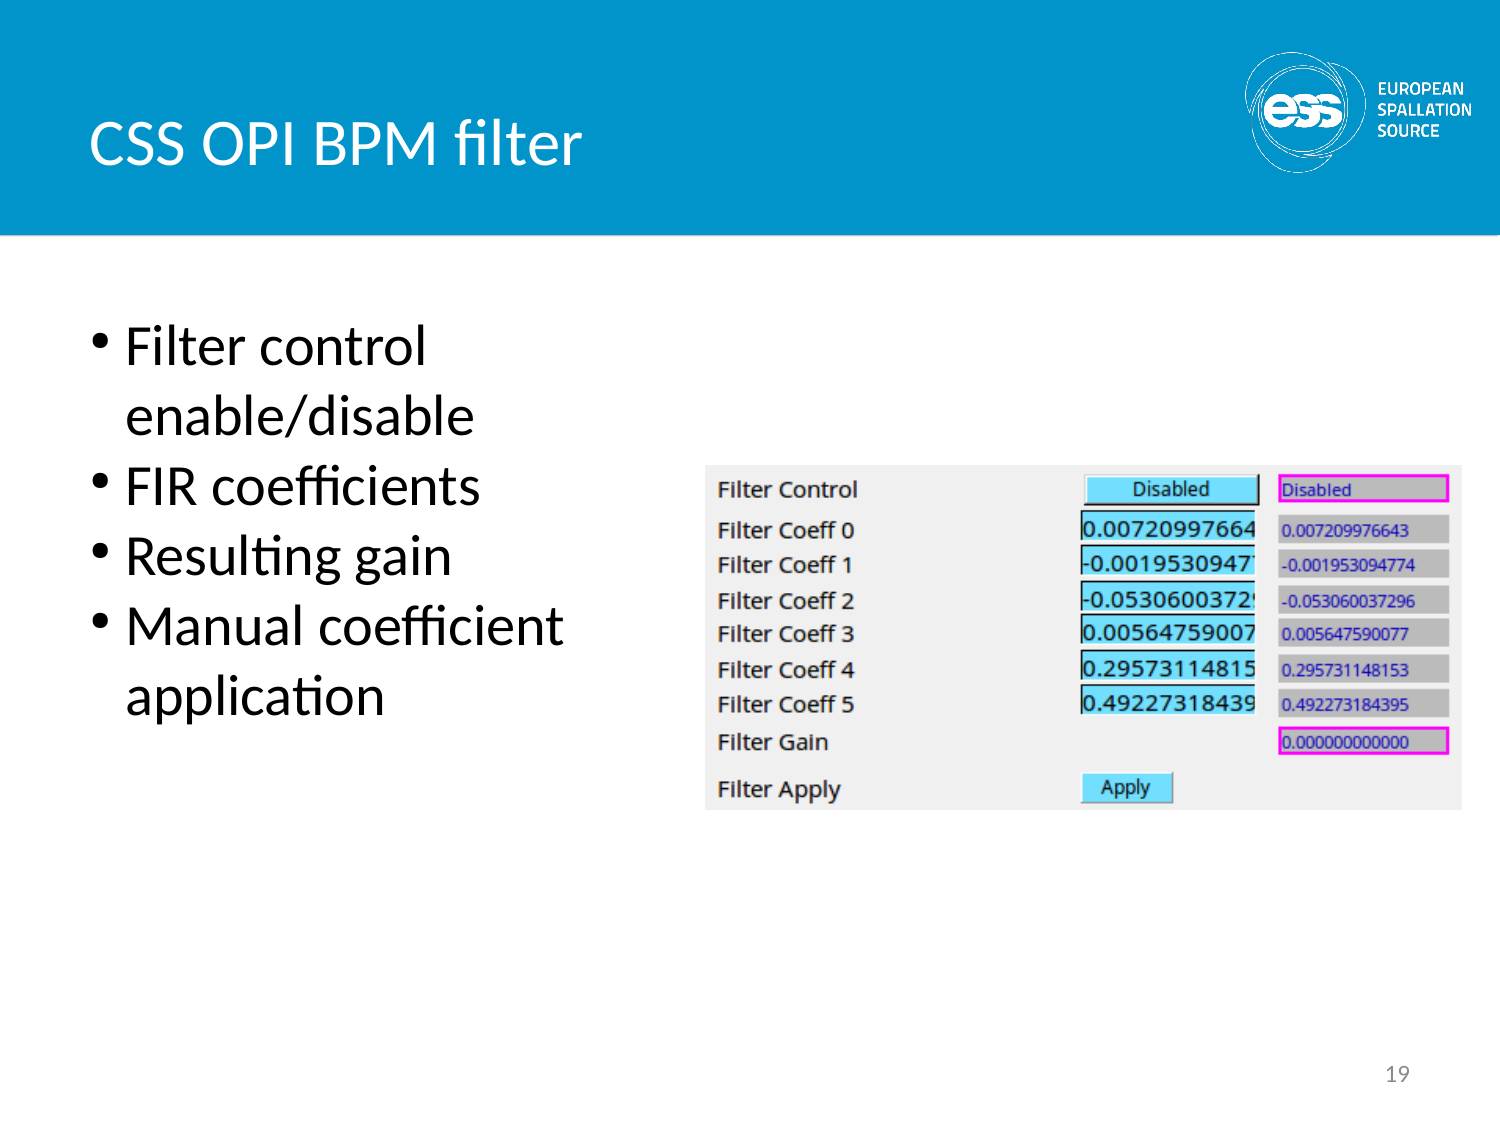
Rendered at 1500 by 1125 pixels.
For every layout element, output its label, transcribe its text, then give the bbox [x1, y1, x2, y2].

picture [1389, 104, 1393, 115]
picture [1454, 83, 1458, 94]
text_box CSS OPI BPM filter [75, 45, 1246, 233]
picture [1423, 83, 1430, 94]
picture [1443, 86, 1450, 93]
picture [1422, 125, 1428, 134]
picture [1400, 83, 1407, 94]
picture [1264, 94, 1342, 127]
picture [1379, 83, 1385, 94]
picture [1409, 104, 1415, 115]
picture [1436, 104, 1444, 115]
text_box Filter control enable/disable FIR coefficients Resulting gain Manual coefficient application [75, 254, 706, 1081]
picture [705, 465, 1462, 811]
picture [1398, 109, 1406, 115]
picture [1418, 104, 1423, 115]
picture [1432, 125, 1438, 136]
text_box <number> [1074, 1042, 1425, 1103]
